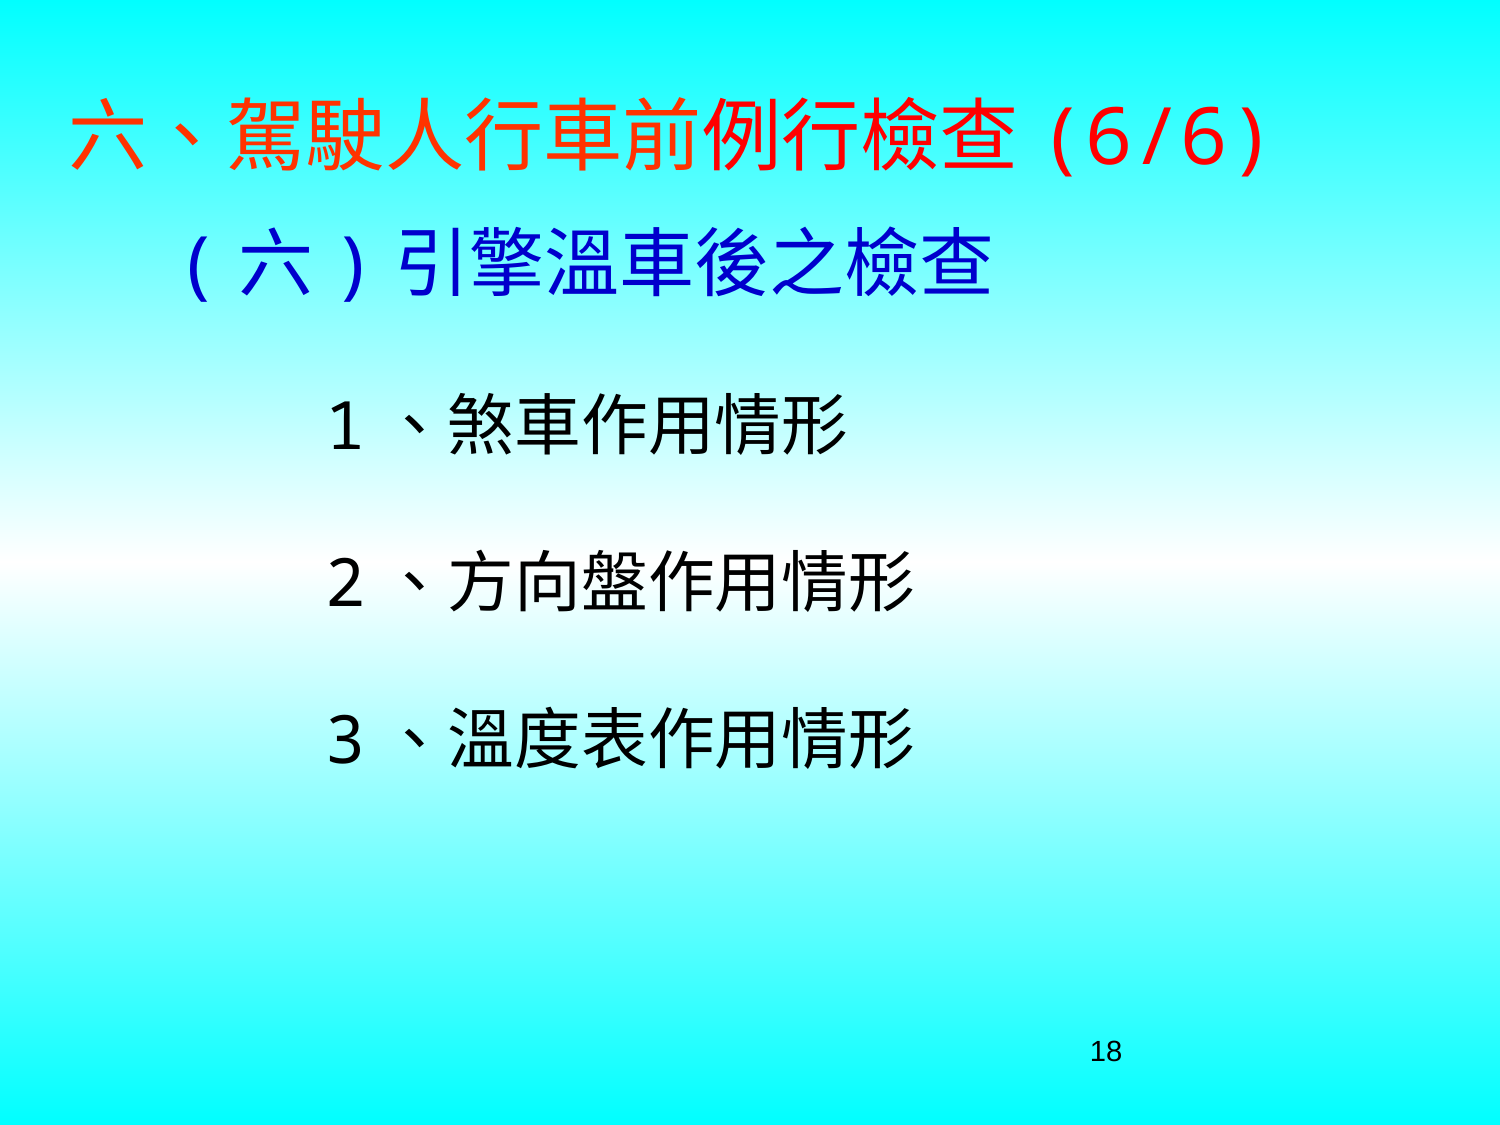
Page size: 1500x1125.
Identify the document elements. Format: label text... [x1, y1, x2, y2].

text_box 六、駕駛人行車前例行檢查(6/6) [53, 78, 1459, 314]
subtitle (六)引擎溫車後之檢查 1、煞車作用情形 2、方向盤作用情形 3、溫度表作用情形 [160, 314, 1295, 976]
text_box [1074, 1024, 1426, 1103]
